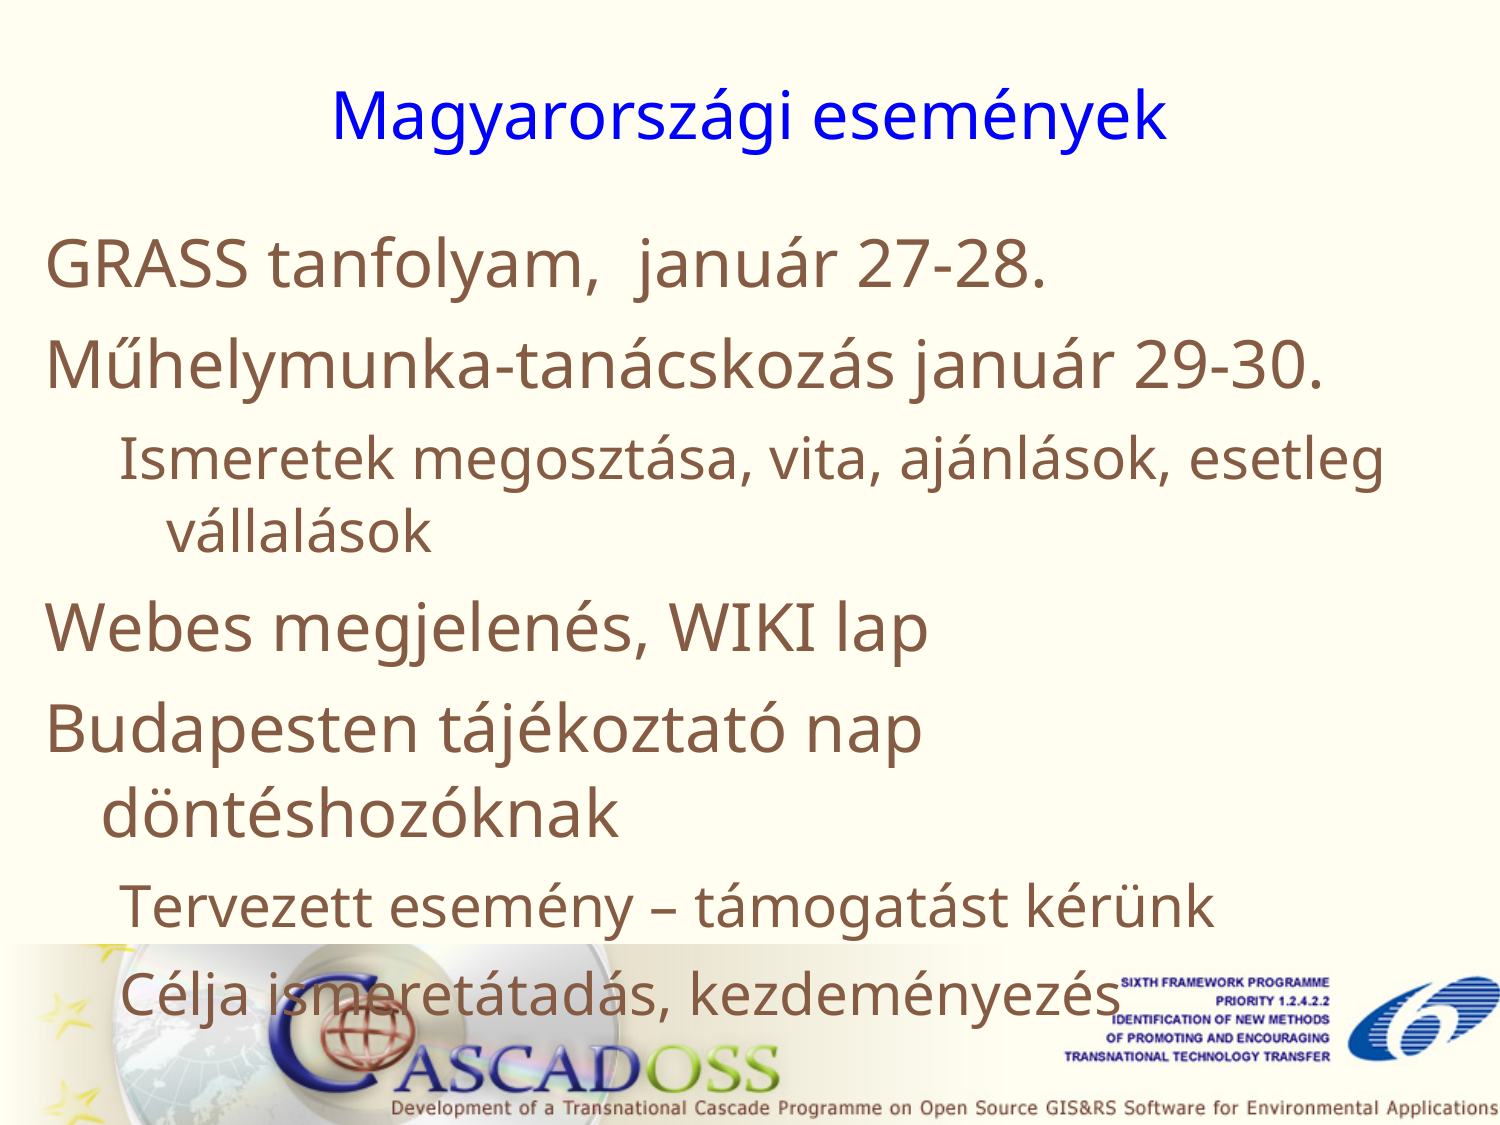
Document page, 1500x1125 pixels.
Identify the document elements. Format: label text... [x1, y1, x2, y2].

list GRASS tanfolyam, január 27-28. Műhelymunka-tanácskozás január 29-30. Ismeretek megosztása, vita, ajánlások, esetleg vállalások Webes megjelenés, WIKI lap Budapesten tájékoztató nap döntéshozóknak Tervezett esemény – támogatást kérünk Célja ismeretátadás, kezdeményezés [29, 208, 1477, 951]
title Magyarországi események [74, 13, 1425, 208]
picture [0, 944, 1500, 1125]
